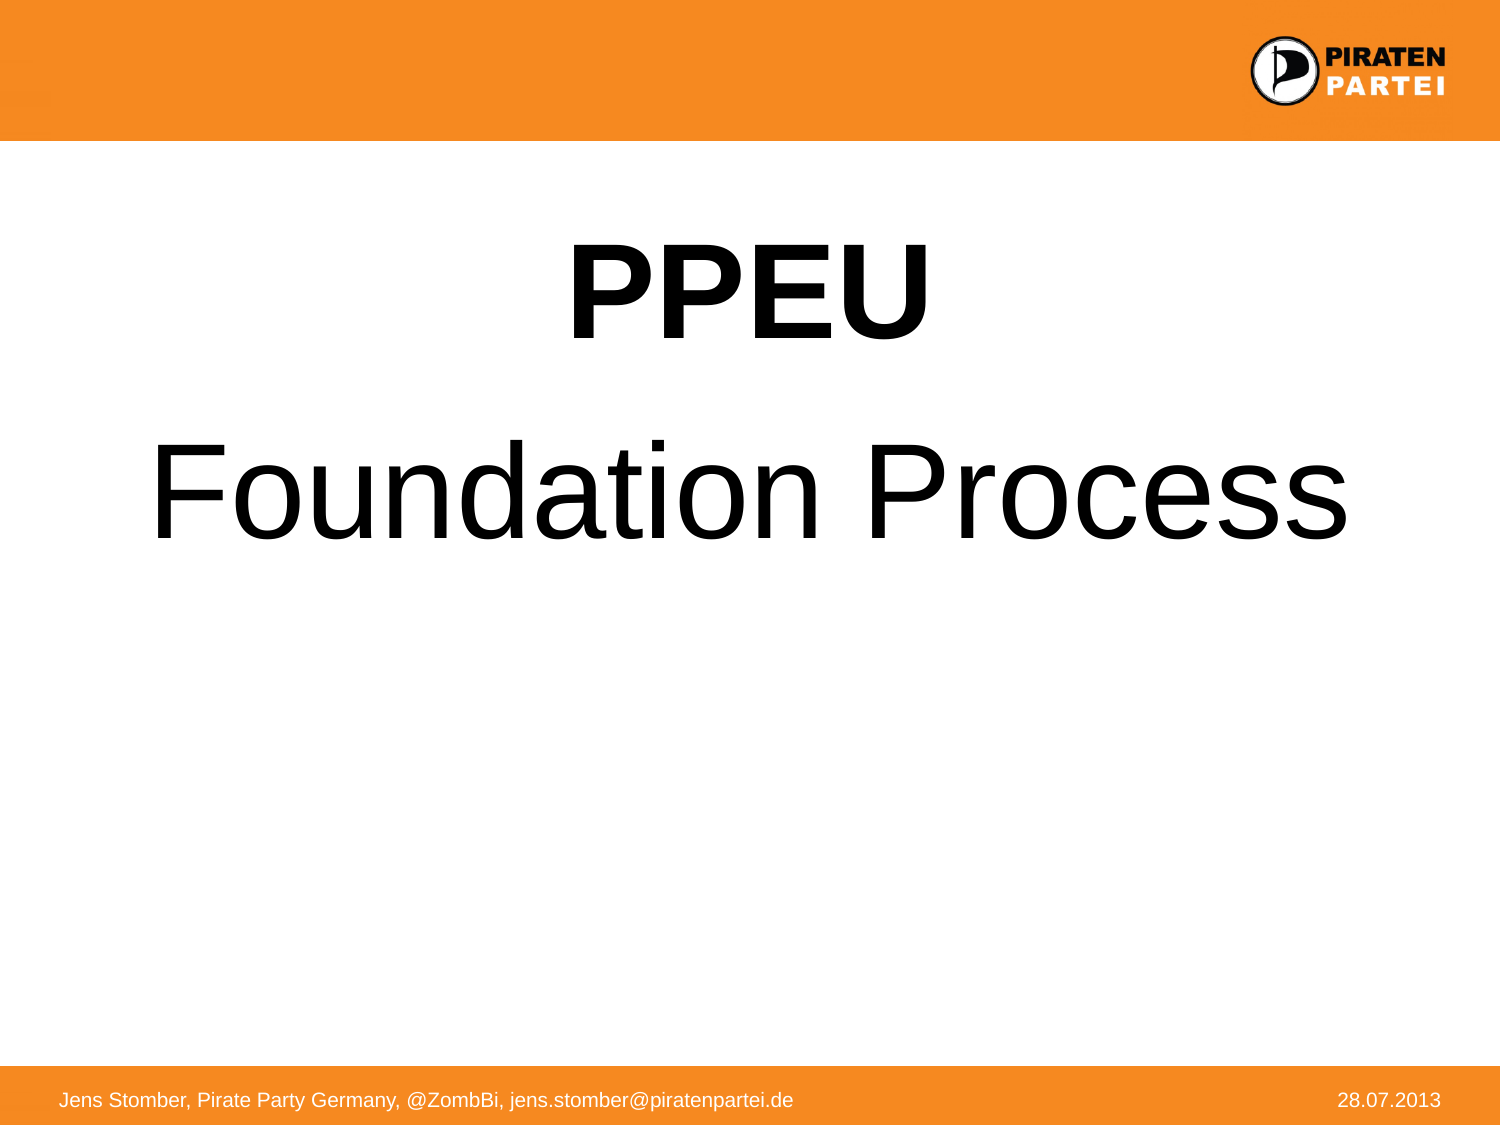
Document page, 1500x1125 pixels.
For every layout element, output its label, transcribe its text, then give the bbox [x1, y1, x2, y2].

picture [0, 0, 1500, 141]
text_box PPEU Foundation Process [0, 196, 1500, 1024]
picture [0, 1066, 1500, 1125]
